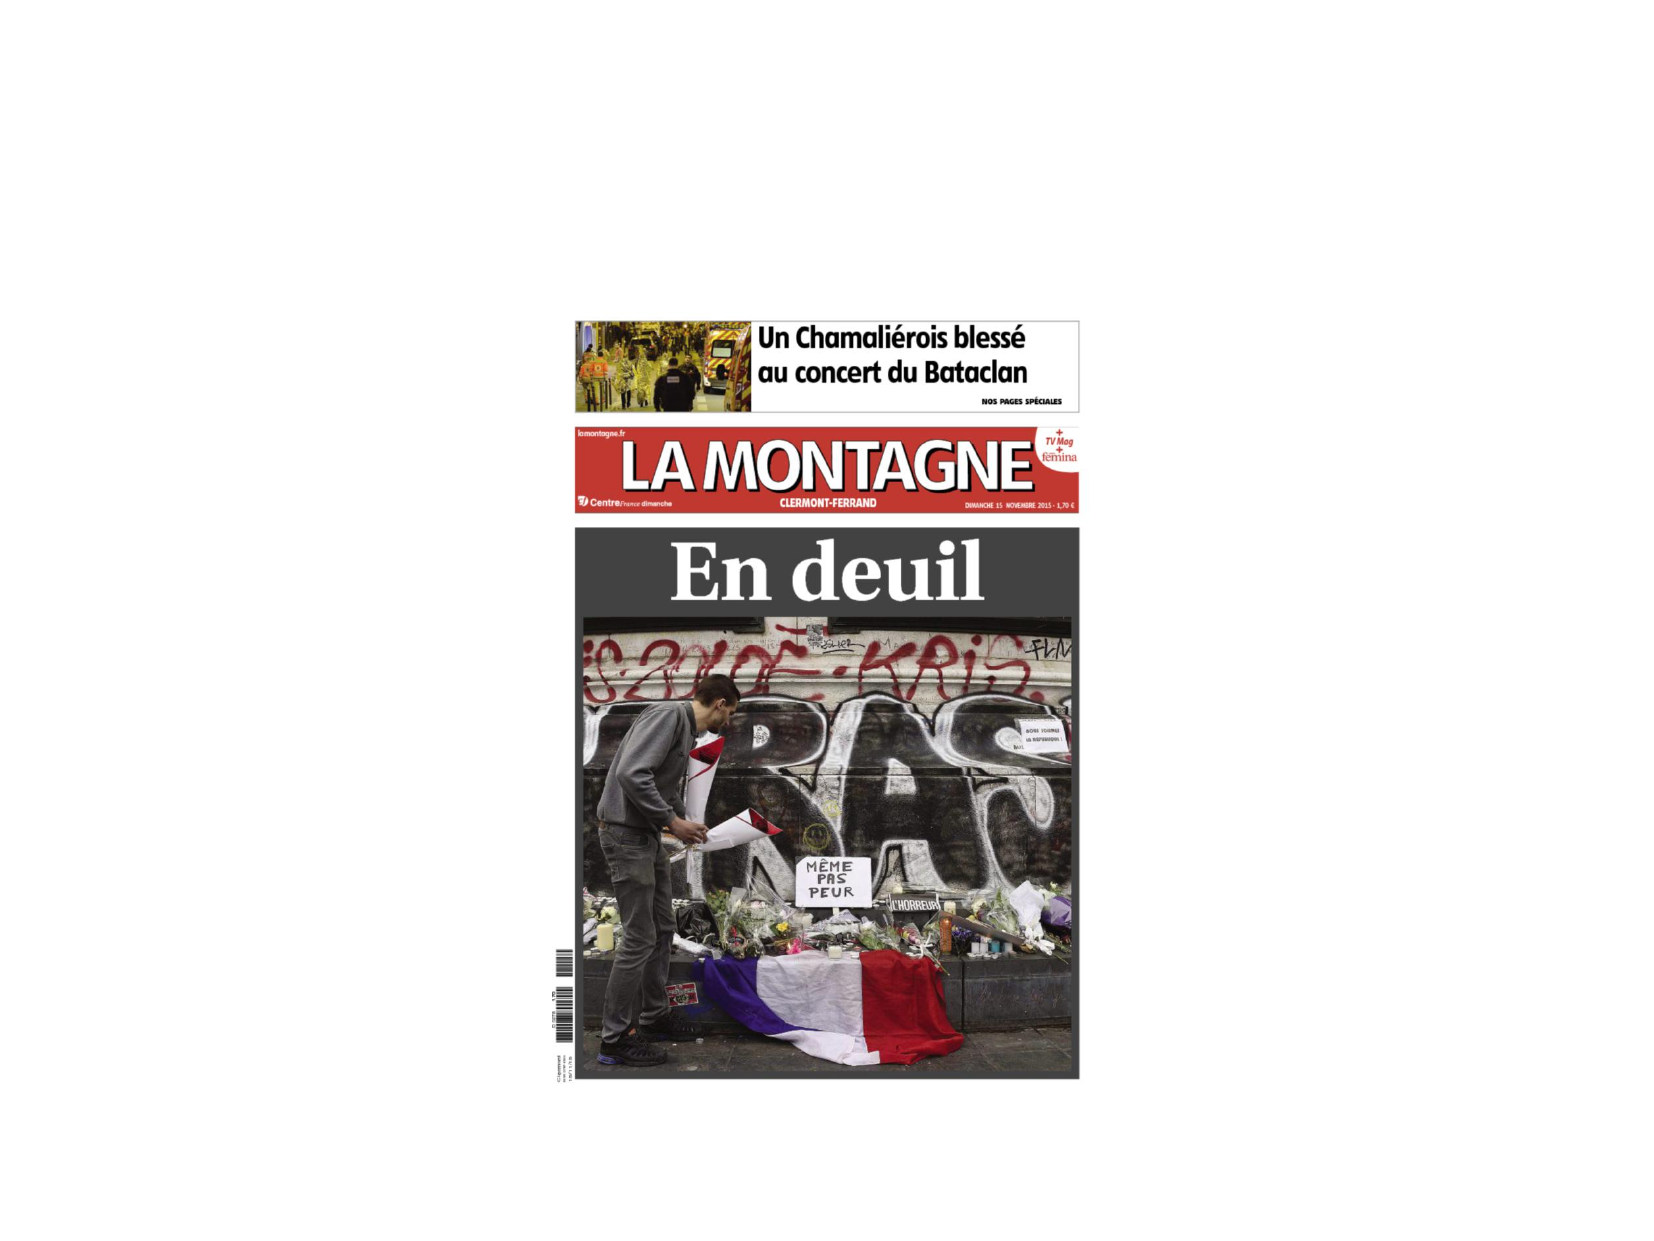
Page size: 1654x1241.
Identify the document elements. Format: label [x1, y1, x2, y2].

picture [552, 290, 1102, 1109]
